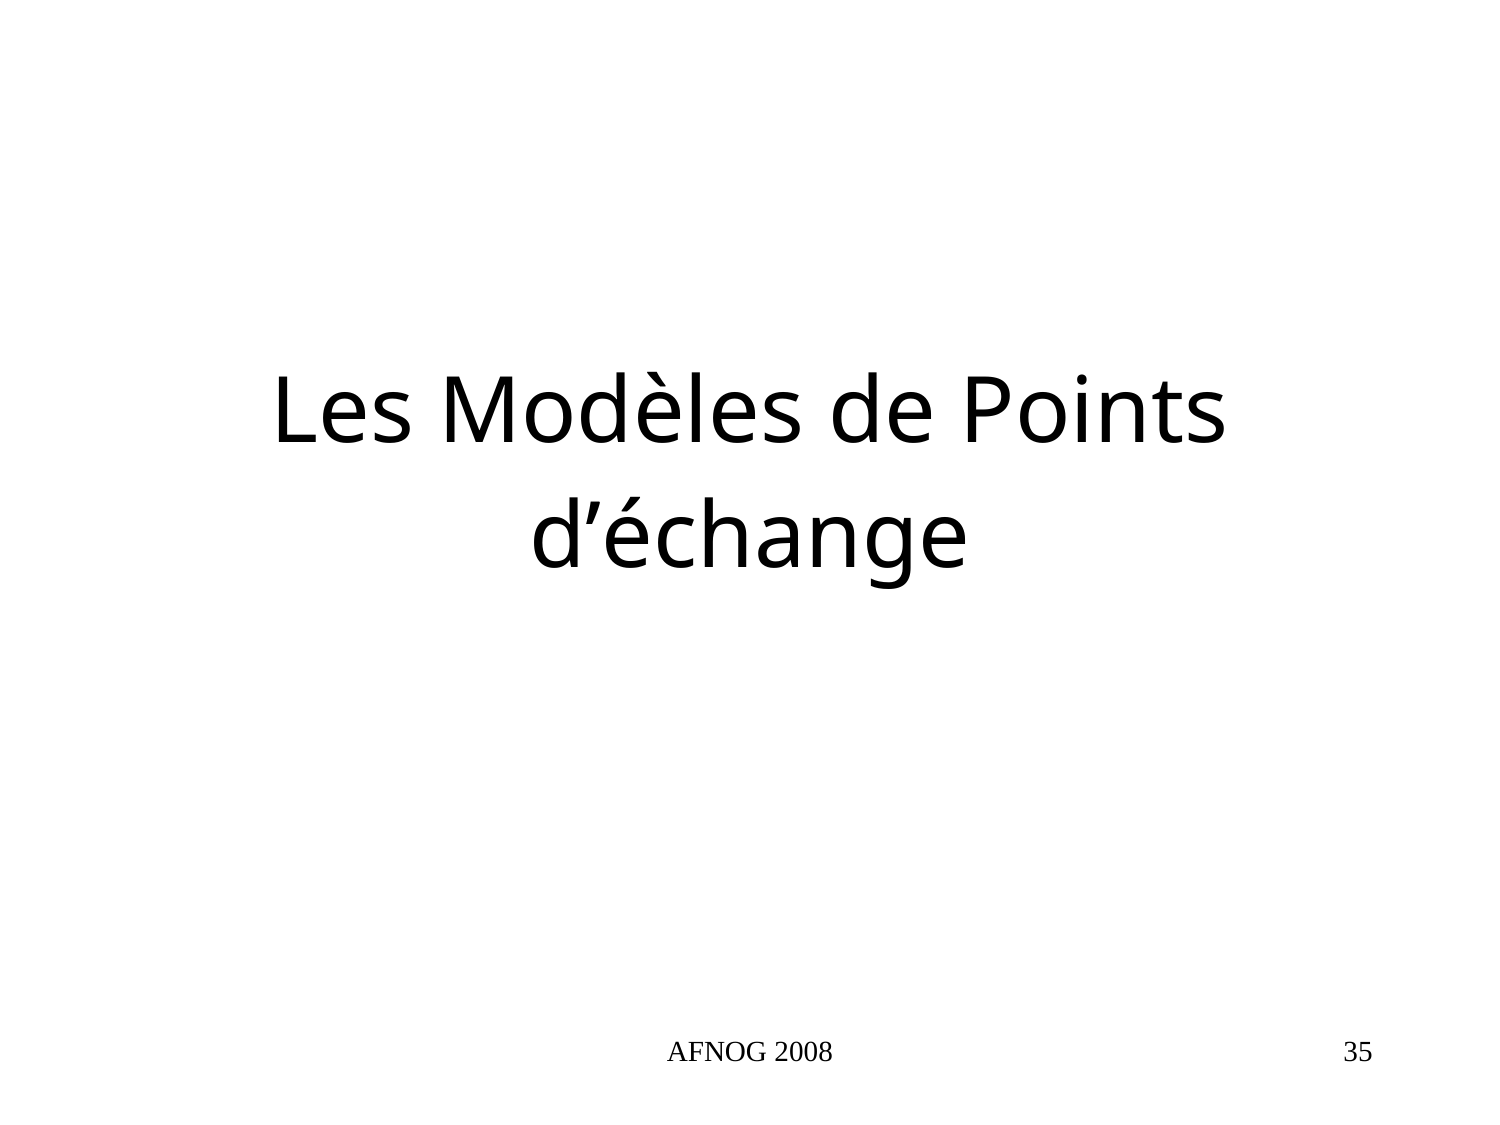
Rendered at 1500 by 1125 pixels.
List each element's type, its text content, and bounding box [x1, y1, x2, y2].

text_box AFNOG 2008 [512, 1025, 988, 1101]
title Les Modèles de Points d’échange [112, 349, 1388, 591]
text_box <number> [1074, 1025, 1388, 1101]
